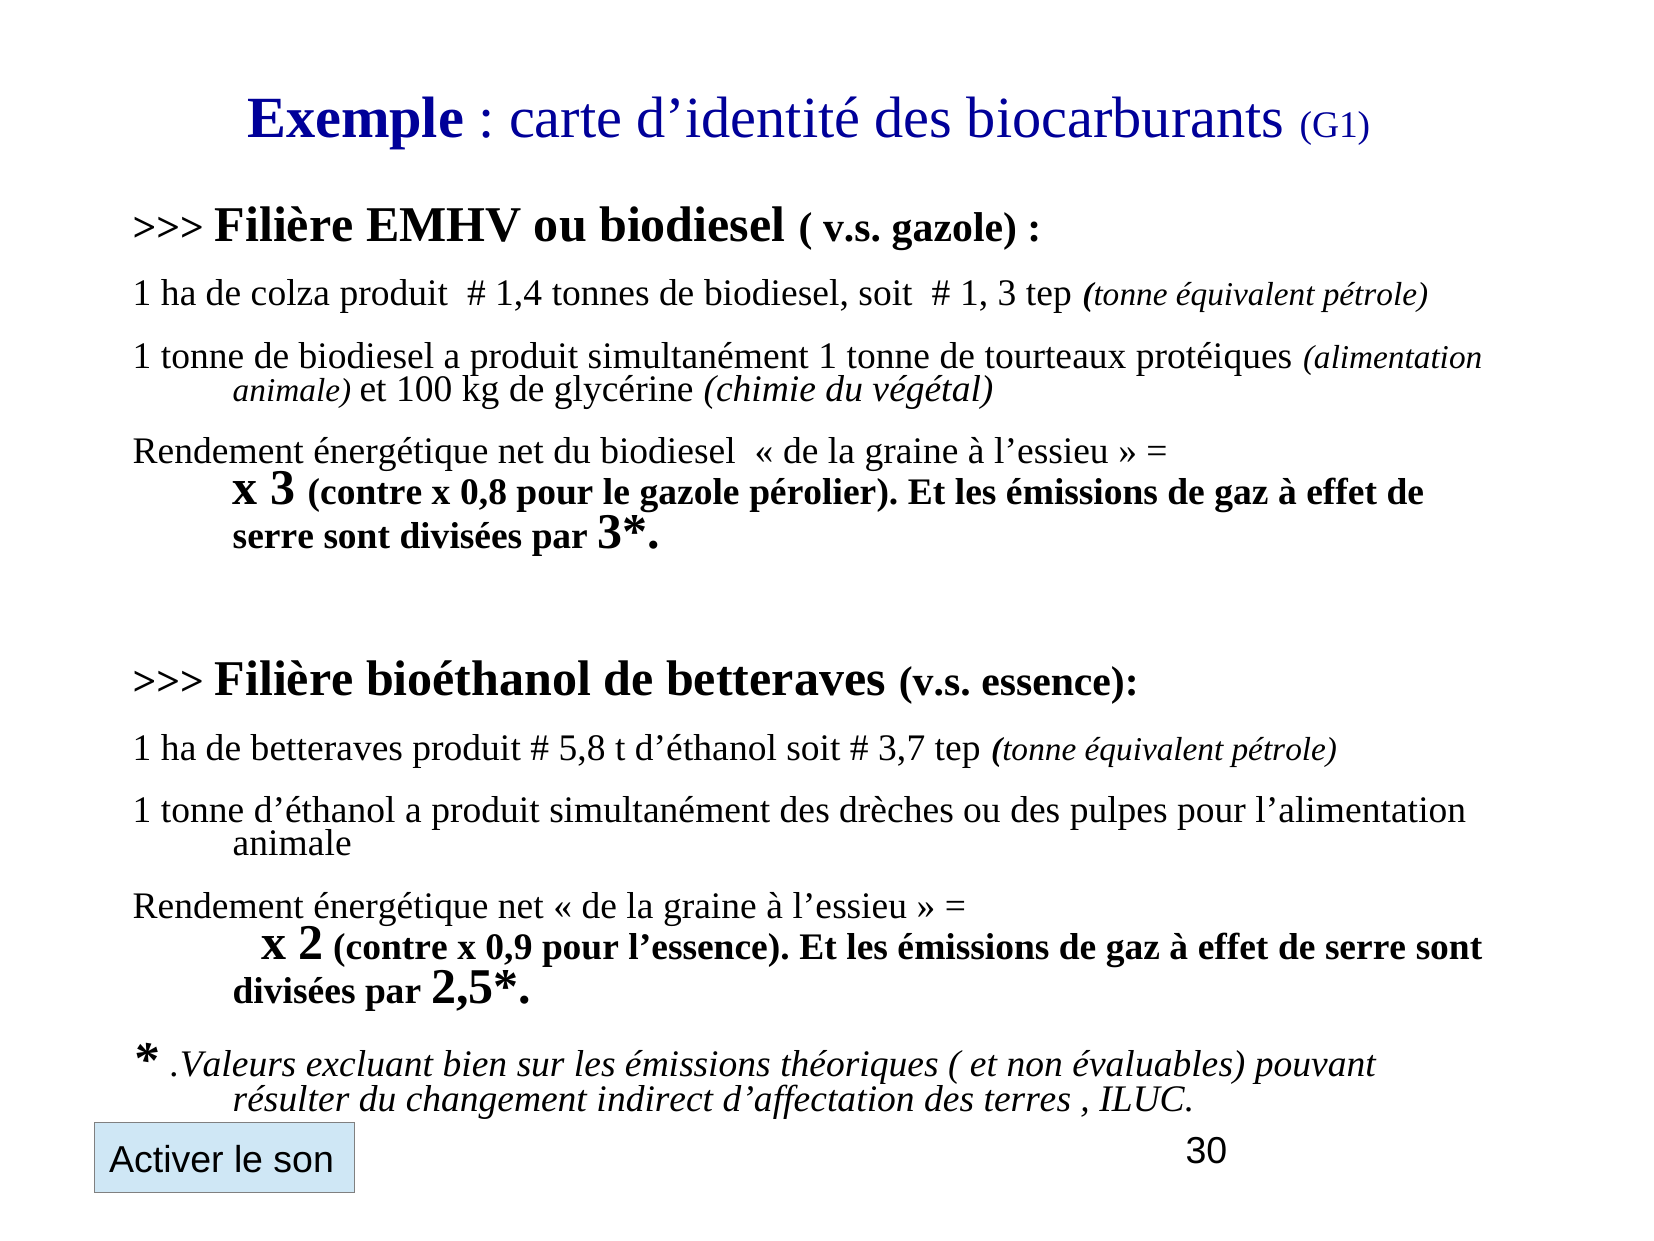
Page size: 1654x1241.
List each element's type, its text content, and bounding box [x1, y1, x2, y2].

text_box Activer le son [94, 1122, 355, 1193]
text_box <numéro> [1185, 1129, 1560, 1204]
list Exemple : carte d’identité des biocarburants (G1) >>> Filière EMHV ou biodiesel ( v.s. gazole) : 1 ha de colza produit # 1,4 tonnes de biodiesel, soit # 1, 3 tep (tonne équivalent pétrole) 1 tonne de biodiesel a produit simultanément 1 tonne de tourteaux protéiques (alimentation animale) et 100 kg de glycérine (chimie du végétal) Rendement énergétique net du biodiesel « de la graine à l’essieu » = x 3 (contre x 0,8 pour le gazole pérolier). Et les émissions de gaz à effet de serre sont divisées par 3*. >>> Filière bioéthanol de betteraves (v.s. essence): 1 ha de betteraves produit # 5,8 t d’éthanol soit # 3,7 tep (tonne équivalent pétrole) 1 tonne d’éthanol a produit simultanément des drèches ou des pulpes pour l’alimentation animale Rendement énergétique net « de la graine à l’essieu » = x 2 (contre x 0,9 pour l’essence). Et les émissions de gaz à effet de serre sont divisées par 2,5*. * .Valeurs excluant bien sur les émissions théoriques ( et non évaluables) pouvant résulter du changement indirect d’affectation des terres , ILUC. [117, 88, 1500, 1153]
